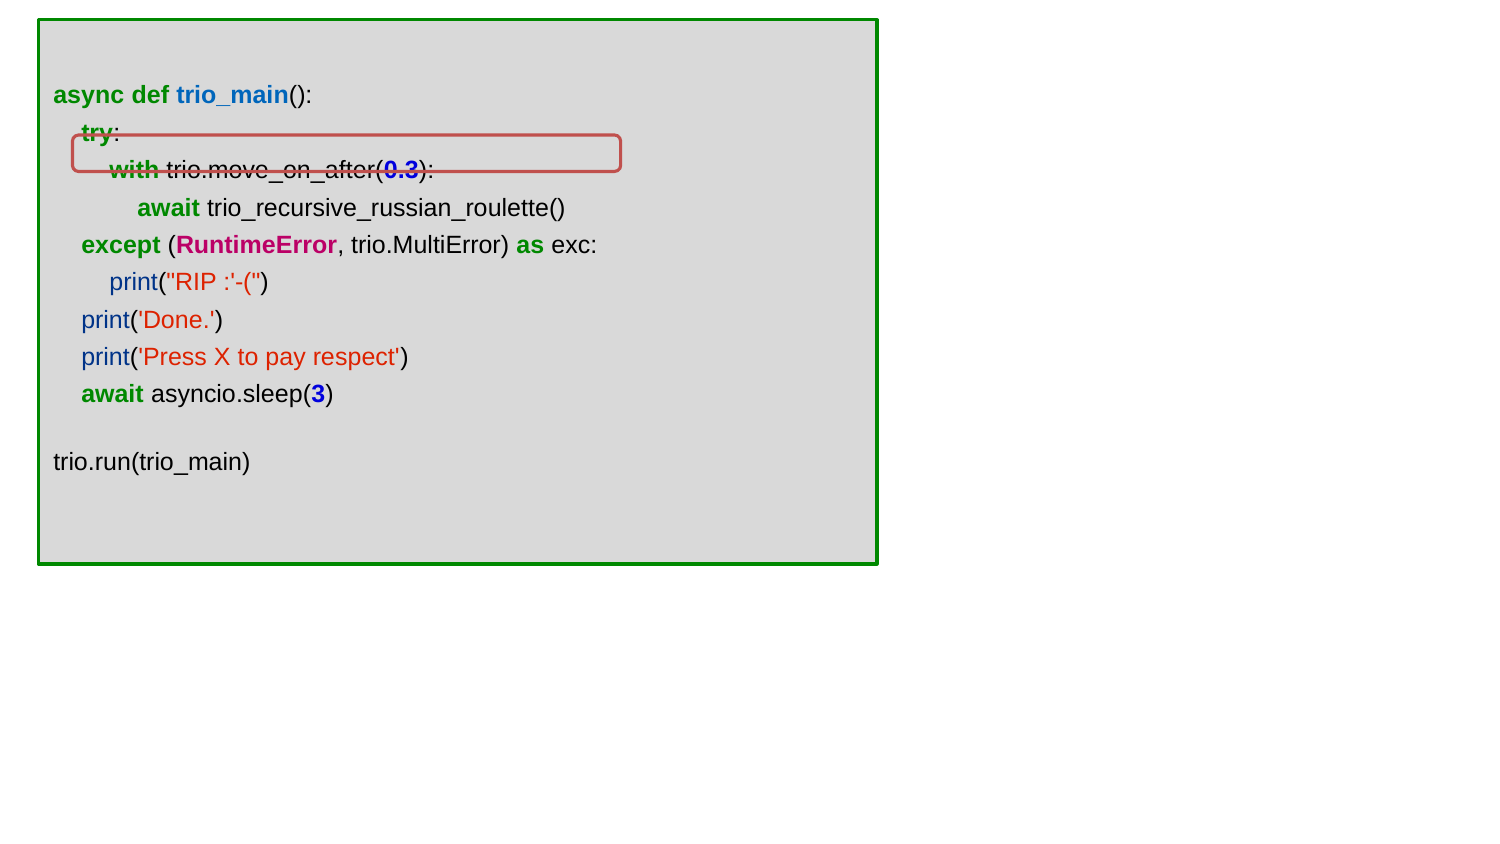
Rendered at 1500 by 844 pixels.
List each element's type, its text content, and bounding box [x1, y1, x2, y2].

text_box async def trio_main(): try: with trio.move_on_after(0.3): await trio_recursive_russian_roulette() except (RuntimeError, trio.MultiError) as exc: print("RIP :'-(") print('Done.') print('Press X to pay respect') await asyncio.sleep(3) trio.run(trio_main) [38, 19, 878, 564]
